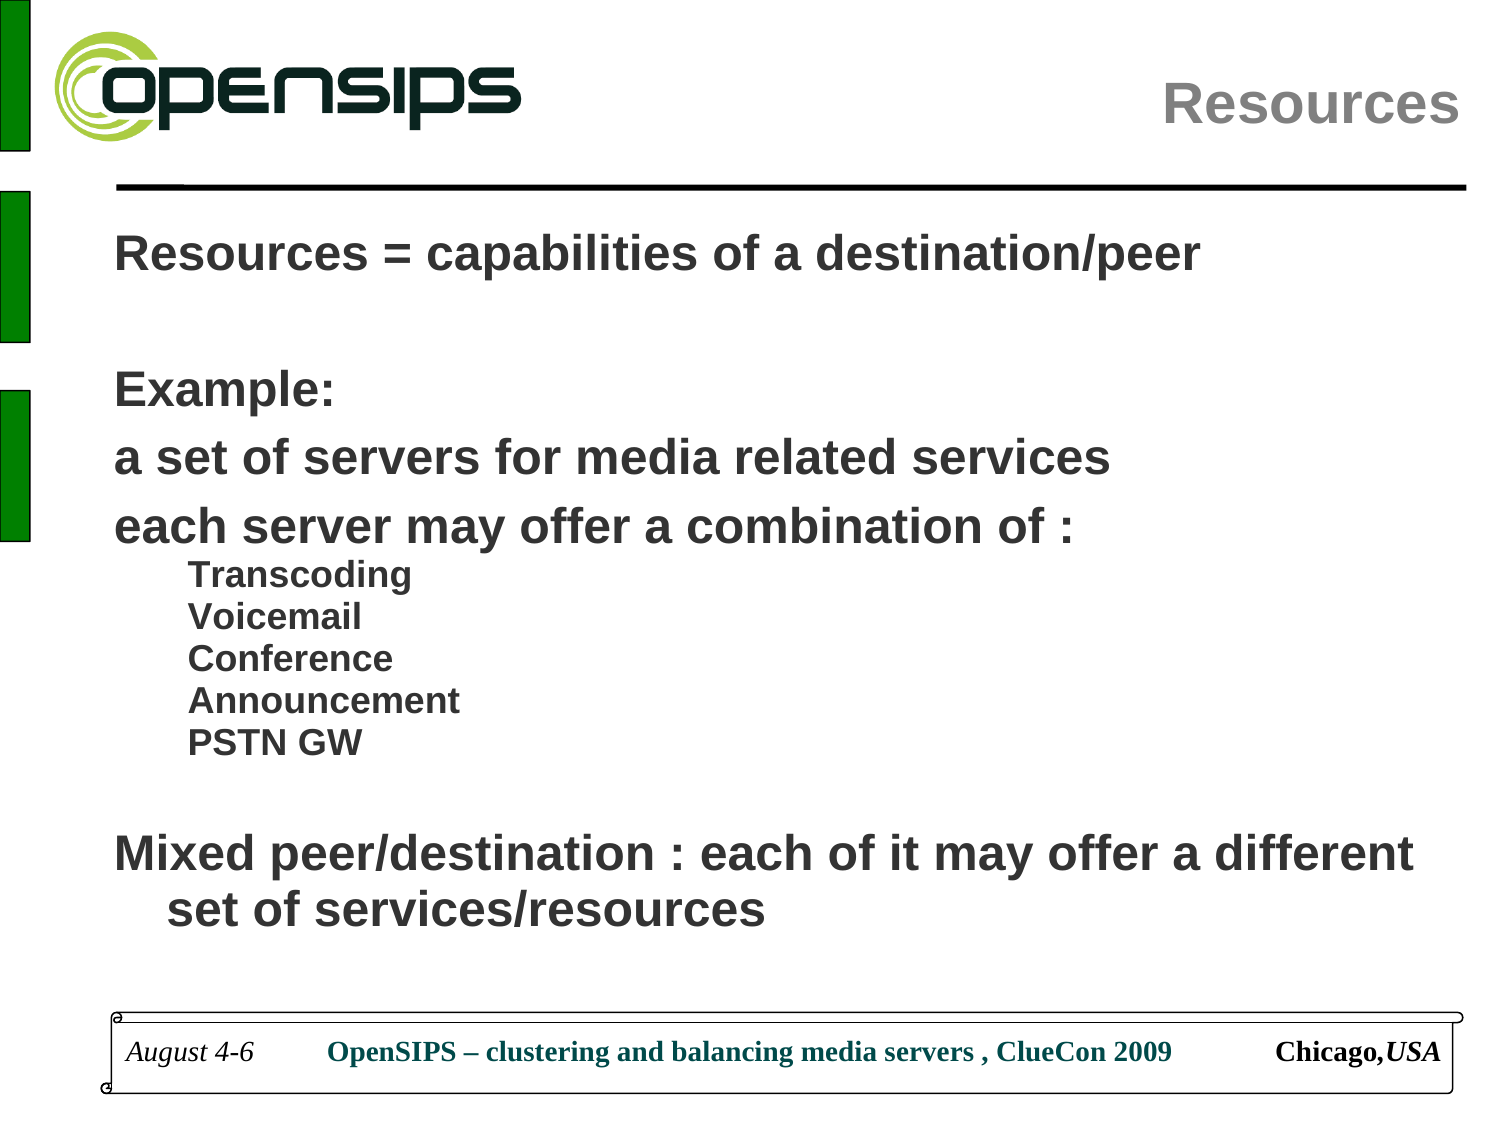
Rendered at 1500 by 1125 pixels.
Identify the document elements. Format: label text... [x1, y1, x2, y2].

picture [51, 27, 532, 148]
list [141, 290, 1466, 1035]
title Resources [299, 44, 1462, 180]
list Resources = capabilities of a destination/peer Example: a set of servers for media related services each server may offer a combination of : Transcoding Voicemail Conference Announcement PSTN GW Mixed peer/destination : each of it may offer a different set of services/resources [112, 224, 1424, 1074]
